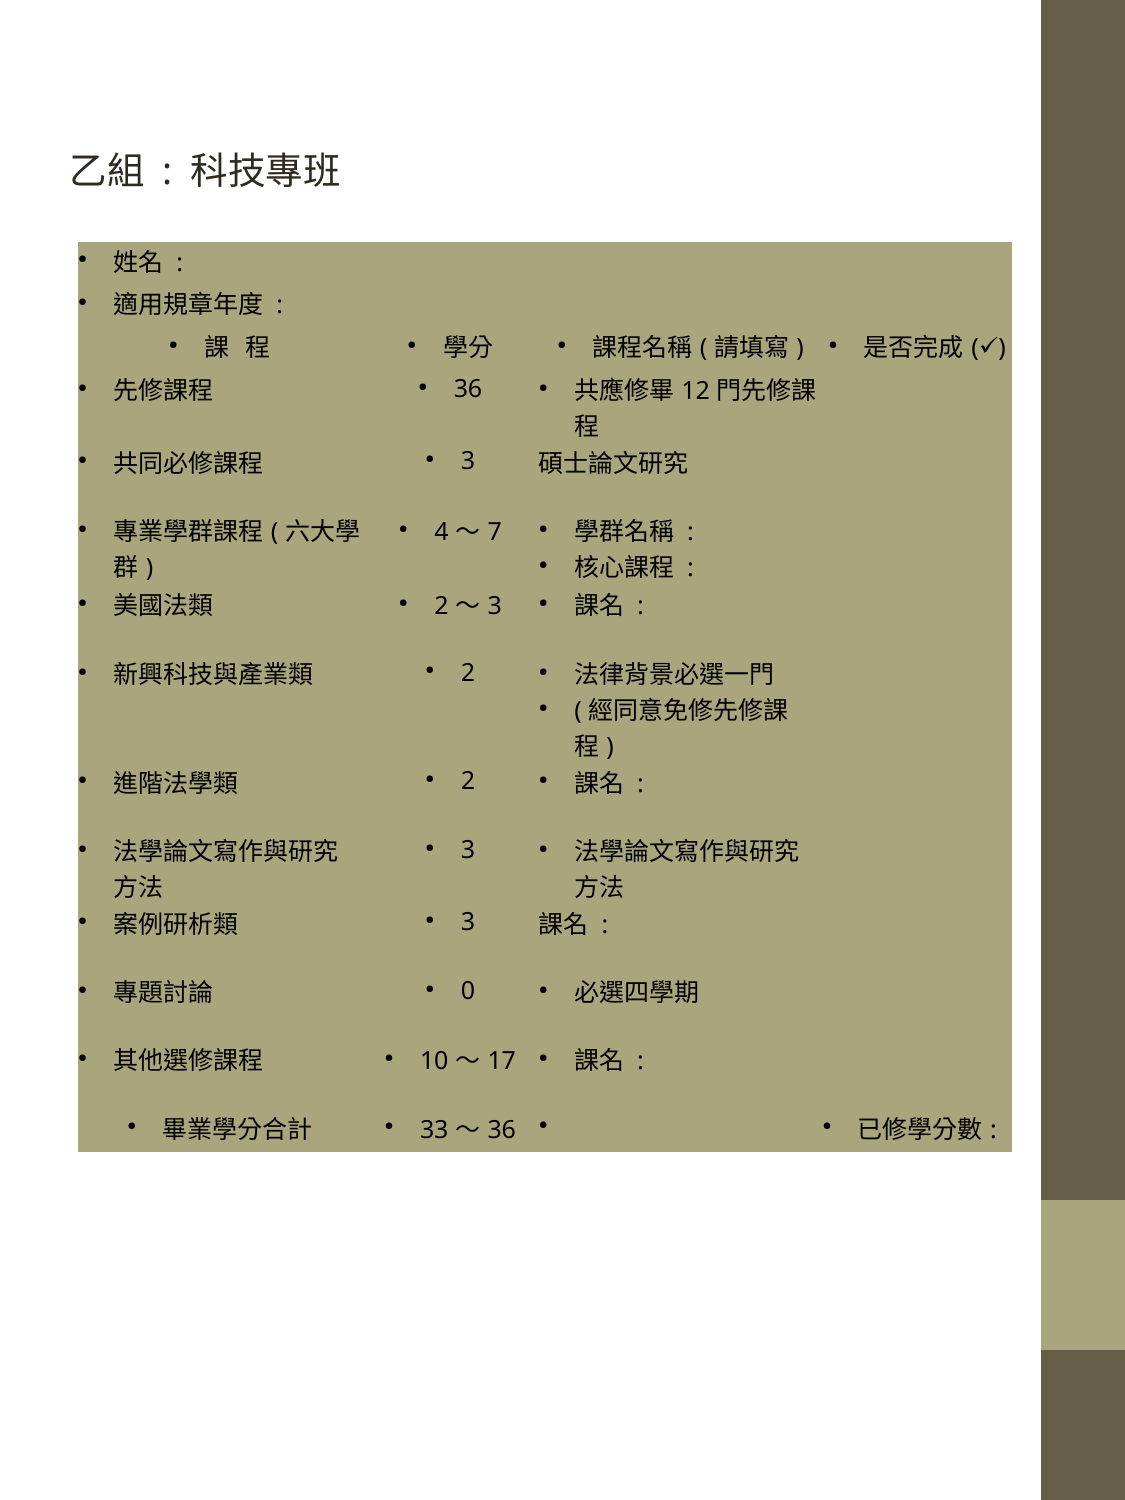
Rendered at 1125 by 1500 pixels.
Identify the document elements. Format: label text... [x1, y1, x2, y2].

table_cell 適用規章年度 : [78, 285, 1012, 328]
table_cell 已修學分數: [822, 1109, 1012, 1152]
table_cell [822, 831, 1012, 904]
table_cell [822, 443, 1012, 511]
table_cell 課名 : [539, 763, 822, 831]
table_cell 法學論文寫作與研究方法 [539, 831, 822, 904]
table_cell 課 程 [78, 328, 362, 371]
table_cell [822, 1041, 1012, 1109]
table_cell 法學論文寫作與研究方法 [78, 831, 362, 904]
table_cell 專業學群課程(六大學群) [78, 511, 362, 586]
table_cell 美國法類 [78, 586, 362, 654]
table_cell [822, 371, 1012, 443]
table_cell 3 [362, 443, 539, 511]
table_cell [822, 763, 1012, 831]
table_cell 3 [362, 831, 539, 904]
table_cell 課程名稱(請填寫) [539, 328, 822, 371]
table_cell 學群名稱 : 核心課程 : [539, 511, 822, 586]
table_cell 學分 [362, 328, 539, 371]
table_cell 36 [362, 371, 539, 443]
table_cell 必選四學期 [539, 972, 822, 1041]
text_box 乙組 : 科技專班 [54, 139, 339, 201]
table_cell 是否完成() [822, 328, 1012, 371]
table_cell 10～17 [362, 1041, 539, 1109]
table_cell 進階法學類 [78, 763, 362, 831]
table_cell 0 [362, 972, 539, 1041]
table_cell [822, 654, 1012, 763]
table_cell 共應修畢12門先修課程 [539, 371, 822, 443]
table_cell [822, 904, 1012, 972]
table_cell 4～7 [362, 511, 539, 586]
table_cell 課名 : [539, 1041, 822, 1109]
table_cell 課名 : [539, 586, 822, 654]
table_cell 新興科技與產業類 [78, 654, 362, 763]
table_cell 案例研析類 [78, 904, 362, 972]
table_cell 2 [362, 763, 539, 831]
table_cell 共同必修課程 [78, 443, 362, 511]
table_cell [822, 511, 1012, 586]
table_cell 先修課程 [78, 371, 362, 443]
table_cell 碩士論文研究 [539, 443, 822, 511]
table_cell 其他選修課程 [78, 1041, 362, 1109]
table_cell [822, 972, 1012, 1041]
table_cell 法律背景必選一門 (經同意免修先修課程) [539, 654, 822, 763]
table_cell 33～36 [362, 1109, 539, 1152]
table_cell 2 [362, 654, 539, 763]
table_cell [822, 586, 1012, 654]
table_cell 2～3 [362, 586, 539, 654]
table_cell 課名 : [539, 904, 822, 972]
table_cell 畢業學分合計 [78, 1109, 362, 1152]
table_cell 3 [362, 904, 539, 972]
table_cell 專題討論 [78, 972, 362, 1041]
table_header 姓名 : [78, 242, 1012, 285]
table_cell [539, 1109, 822, 1152]
